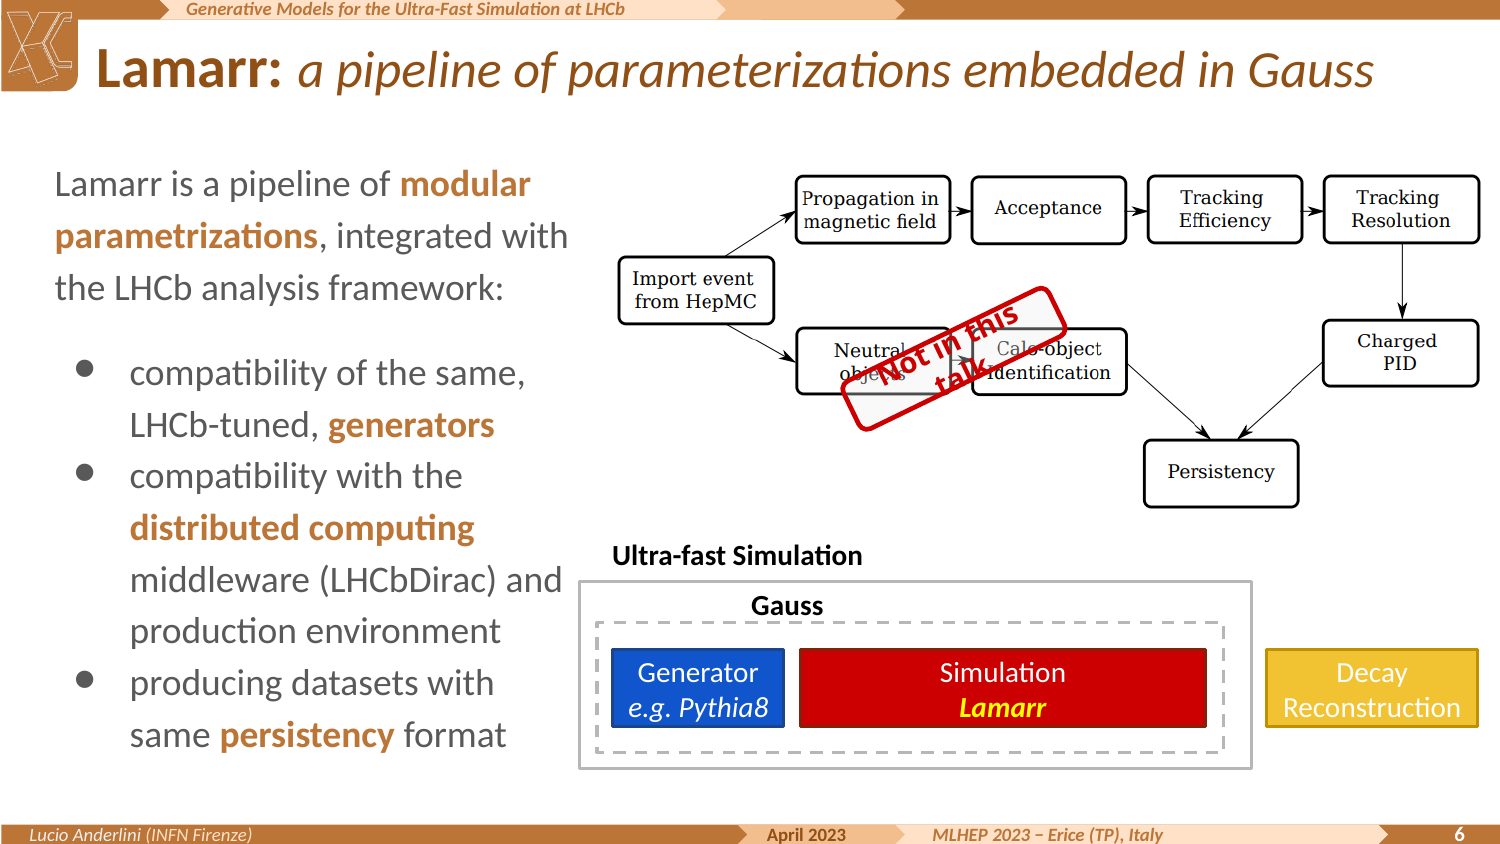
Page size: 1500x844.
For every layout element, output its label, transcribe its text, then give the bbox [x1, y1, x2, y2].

text_box Generator e.g. Pythia8 [612, 649, 784, 727]
title Lamarr: a pipeline of parameterizations embedded in Gauss [81, 14, 1480, 109]
list Lamarr is a pipeline of modular parametrizations, integrated with the LHCb analysis framework: compatibility of the same, LHCb-tuned, generators compatibility with the distributed computing middleware (LHCbDirac) and production environment producing datasets with same persistency format [39, 137, 590, 771]
picture [611, 174, 1486, 514]
text_box Ultra-fast Simulation [596, 521, 927, 587]
text_box Gauss [736, 571, 881, 637]
text_box Simulation Lamarr [800, 649, 1206, 727]
text_box Not in this talk [842, 288, 1066, 430]
slide_number <number> [1389, 801, 1480, 844]
text_box Decay Reconstruction [1266, 649, 1478, 727]
